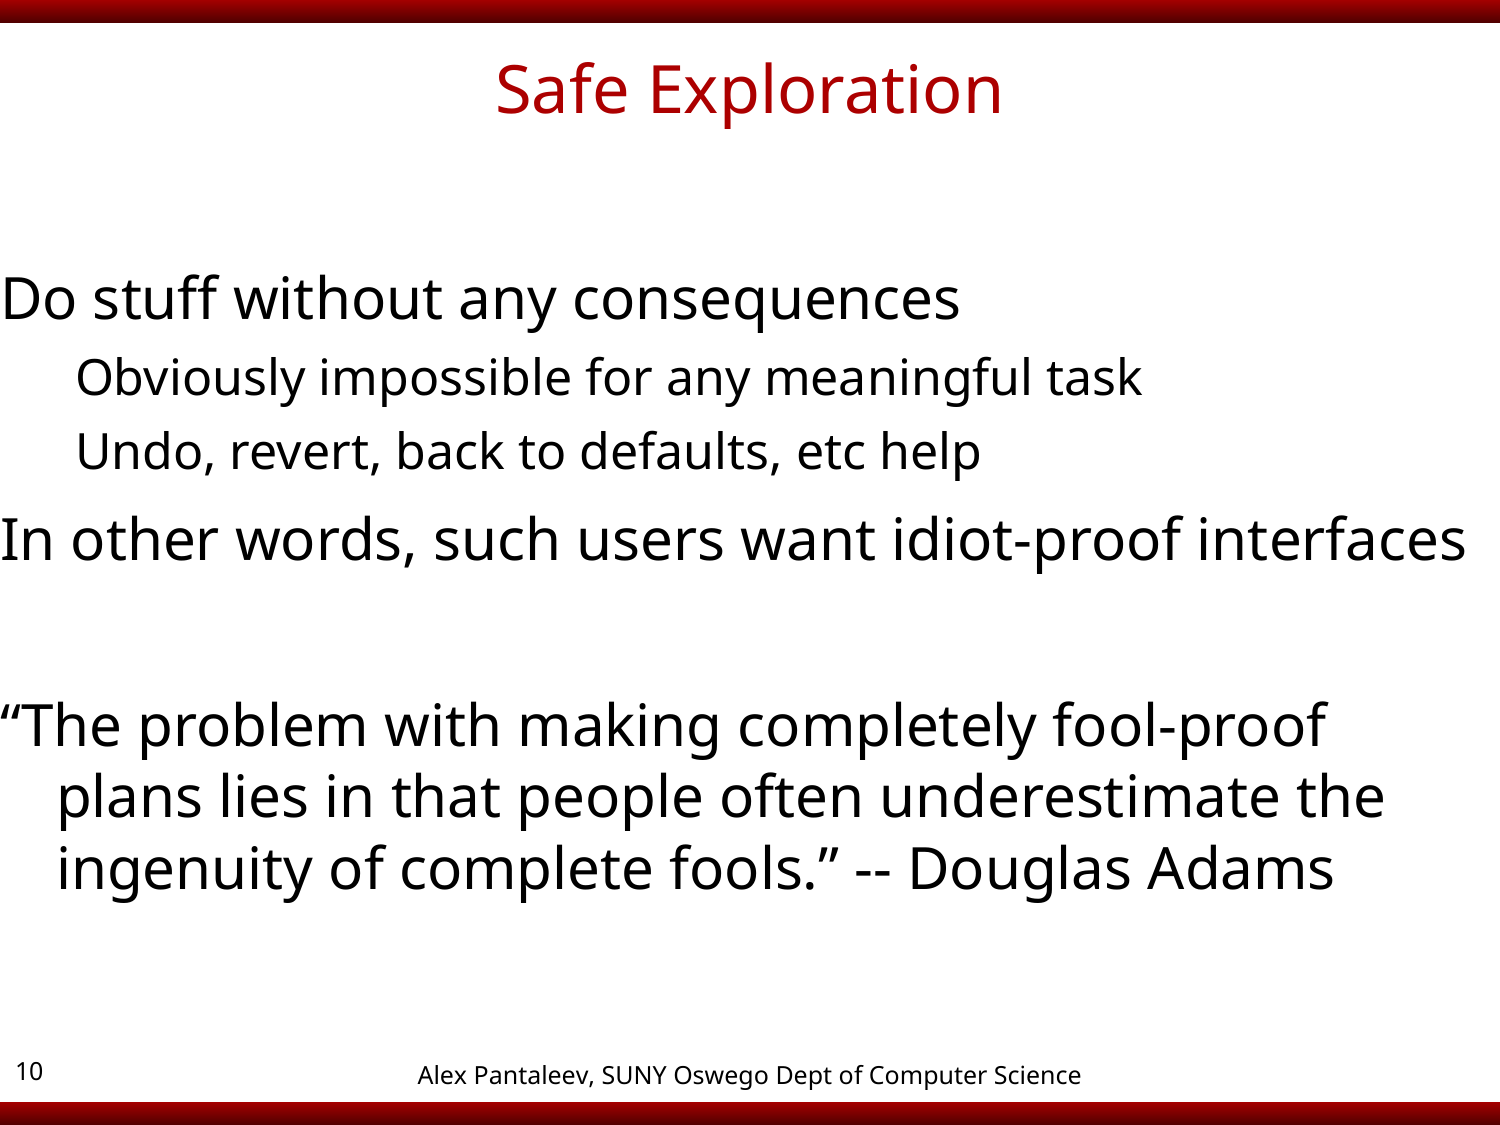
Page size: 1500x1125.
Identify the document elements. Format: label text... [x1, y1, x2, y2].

list Do stuff without any consequences Obviously impossible for any meaningful task Undo, revert, back to defaults, etc help In other words, such users want idiot-proof interfaces “The problem with making completely fool-proof plans lies in that people often underestimate the ingenuity of complete fools.” -- Douglas Adams [0, 262, 1476, 1063]
title Safe Exploration [0, 24, 1500, 150]
